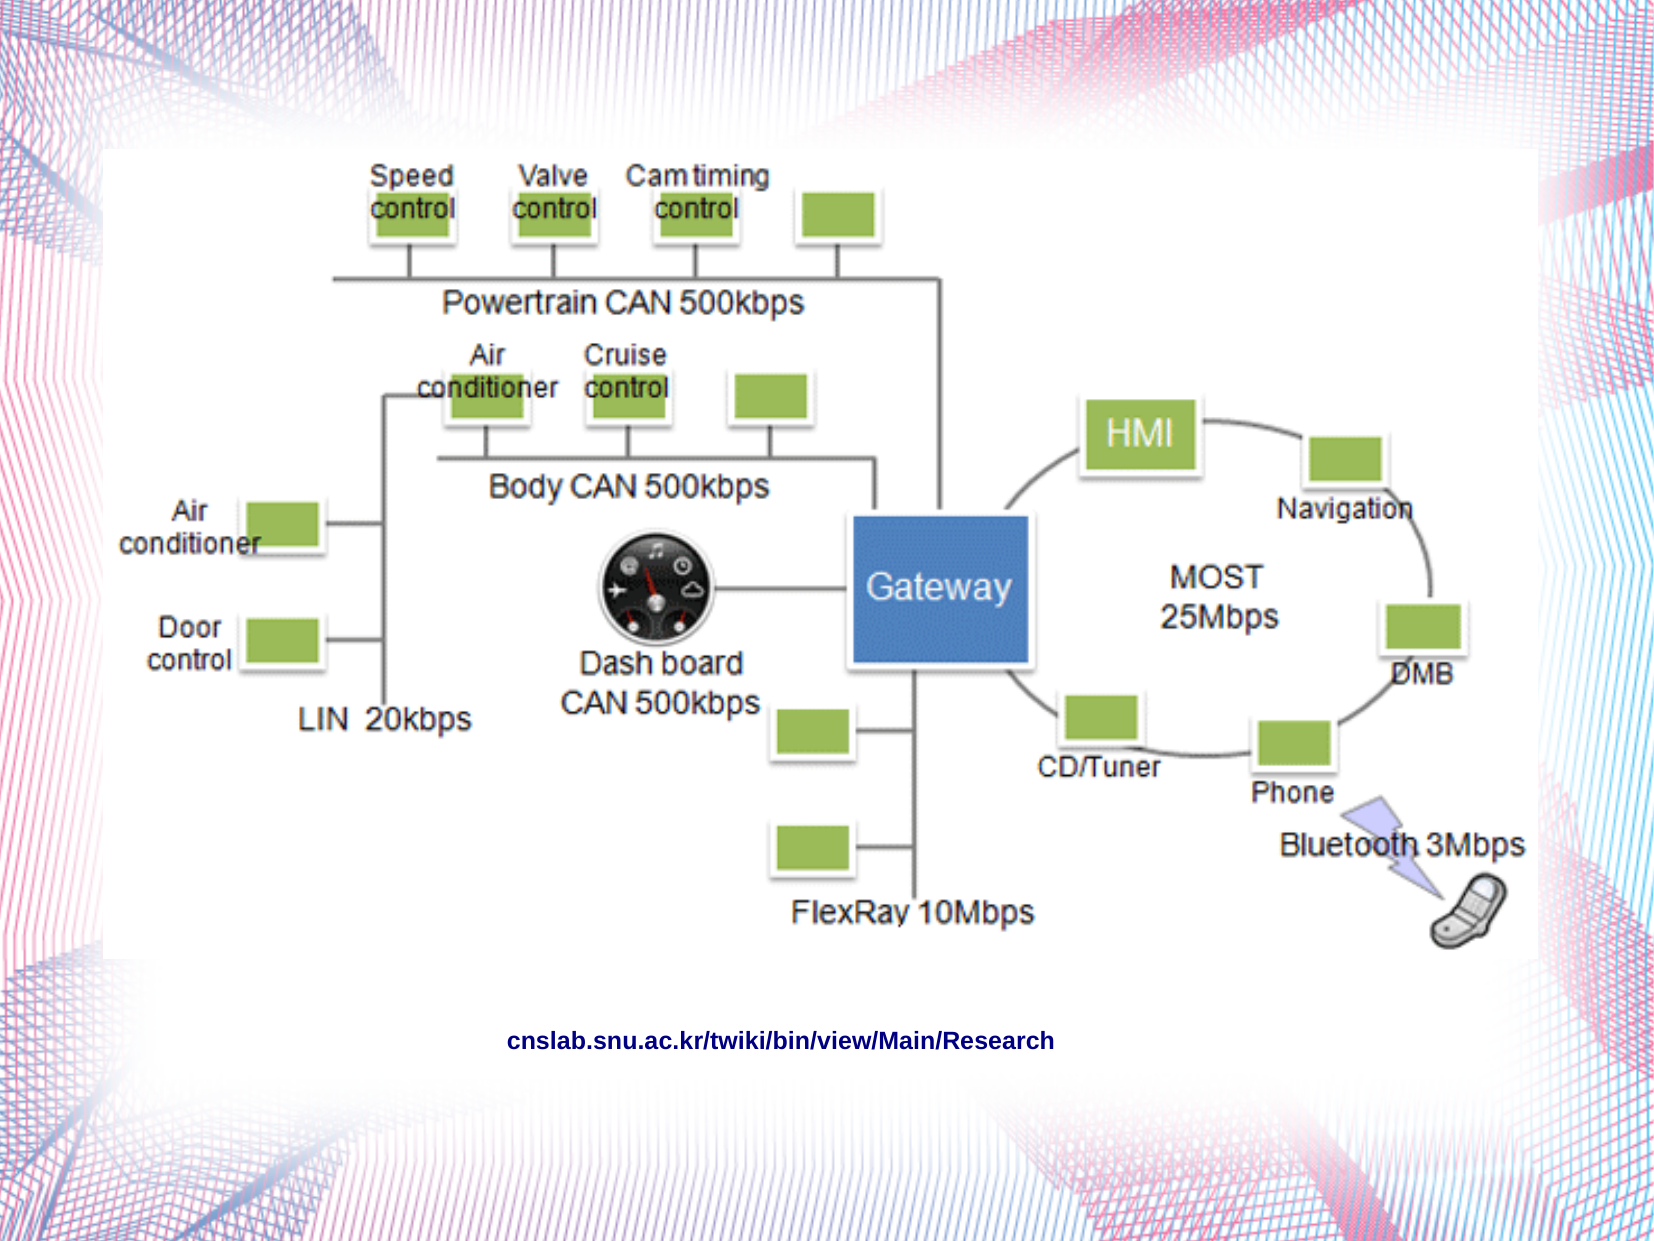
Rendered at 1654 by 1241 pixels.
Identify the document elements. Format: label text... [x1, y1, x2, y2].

picture [0, 0, 1654, 1241]
title cnslab.snu.ac.kr/twiki/bin/view/Main/Research [37, 937, 1526, 1145]
